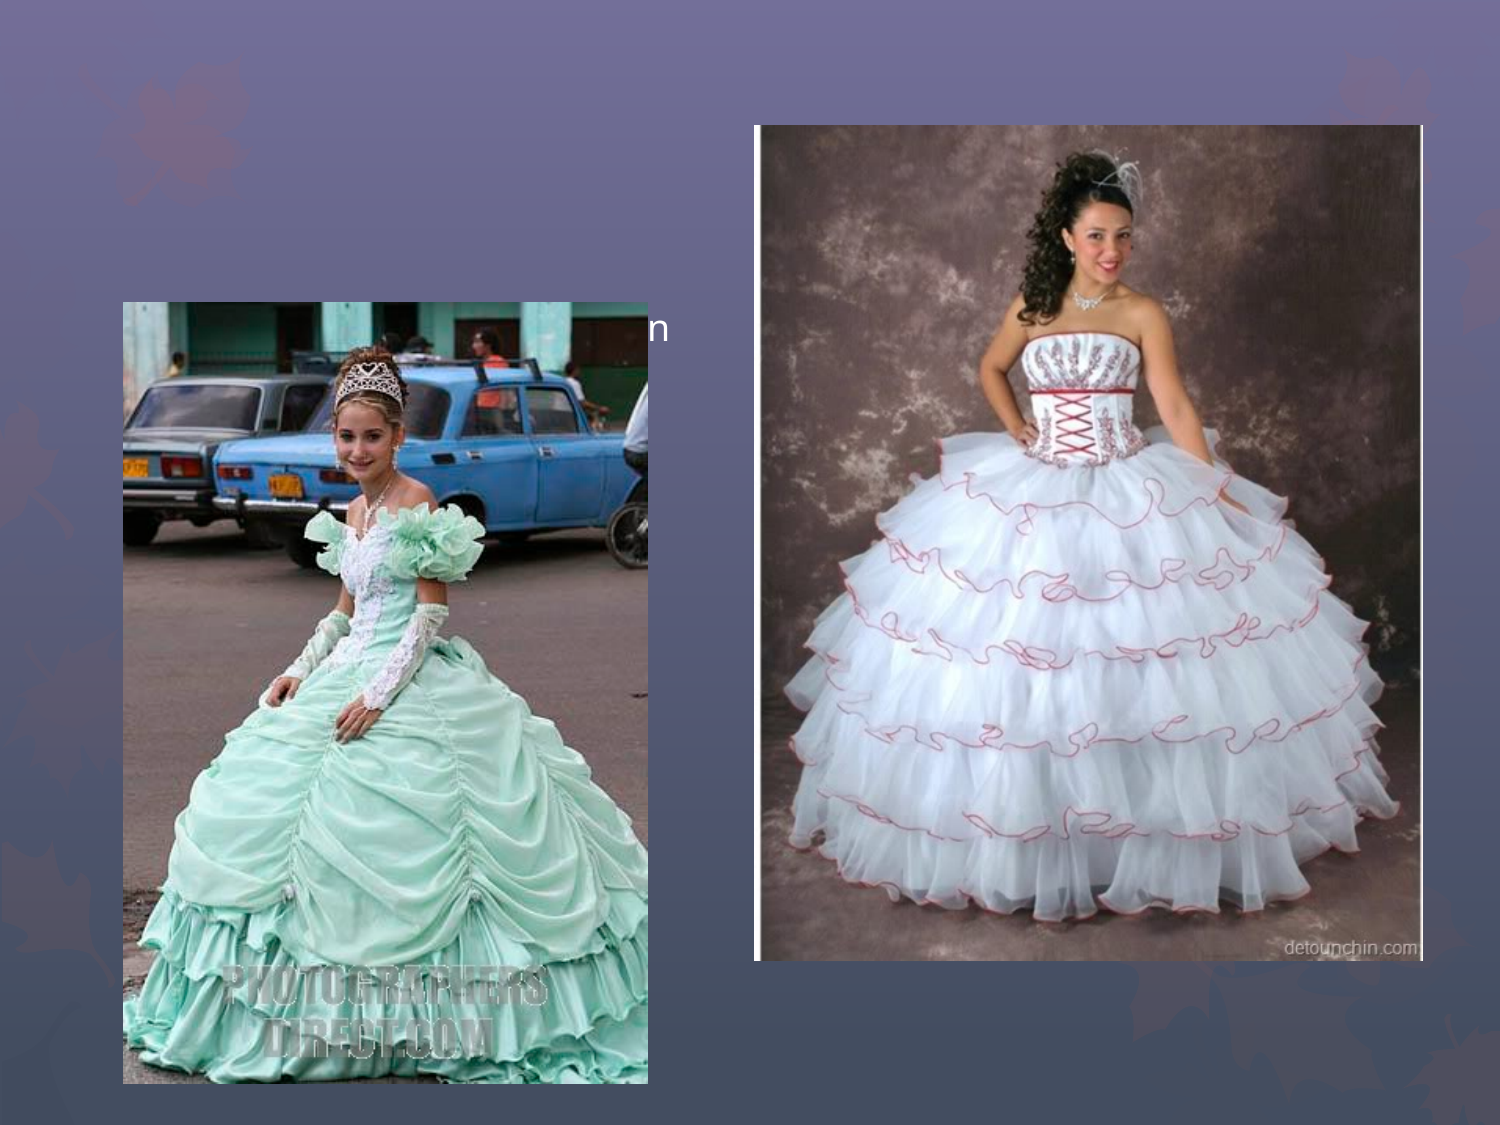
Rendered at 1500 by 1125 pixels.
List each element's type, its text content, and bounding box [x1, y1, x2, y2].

picture [754, 125, 1423, 961]
list Obleka za 15. rojstni dan [165, 296, 1335, 962]
picture [123, 302, 648, 1084]
